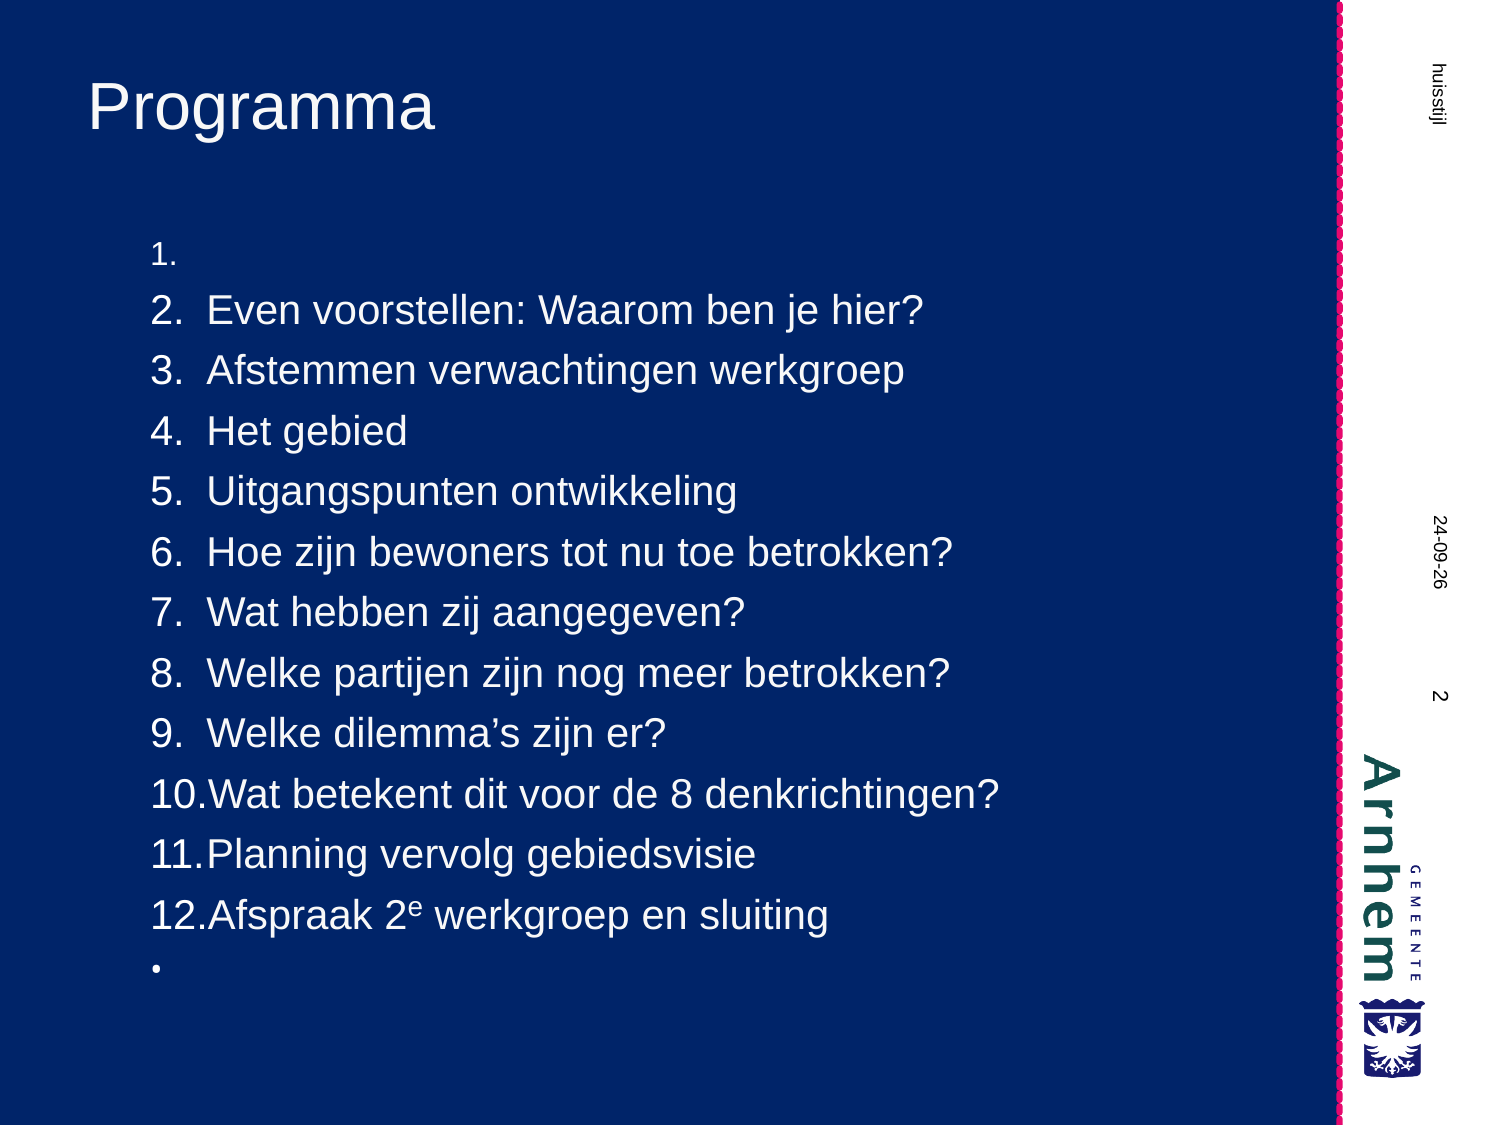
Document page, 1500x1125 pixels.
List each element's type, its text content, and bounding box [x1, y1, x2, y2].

text_box 2 [1412, 675, 1463, 751]
list Even voorstellen: Waarom ben je hier? Afstemmen verwachtingen werkgroep Het gebied Uitgangspunten ontwikkeling Hoe zijn bewoners tot nu toe betrokken? Wat hebben zij aangegeven? Welke partijen zijn nog meer betrokken? Welke dilemma’s zijn er? Wat betekent dit voor de 8 denkrichtingen? Planning vervolg gebiedsvisie Afspraak 2e werkgroep en sluiting [87, 224, 1199, 976]
text_box huisstijl [1409, 63, 1460, 501]
title Programma [87, 62, 1245, 225]
text_box 18-1-2022 [1410, 500, 1461, 688]
